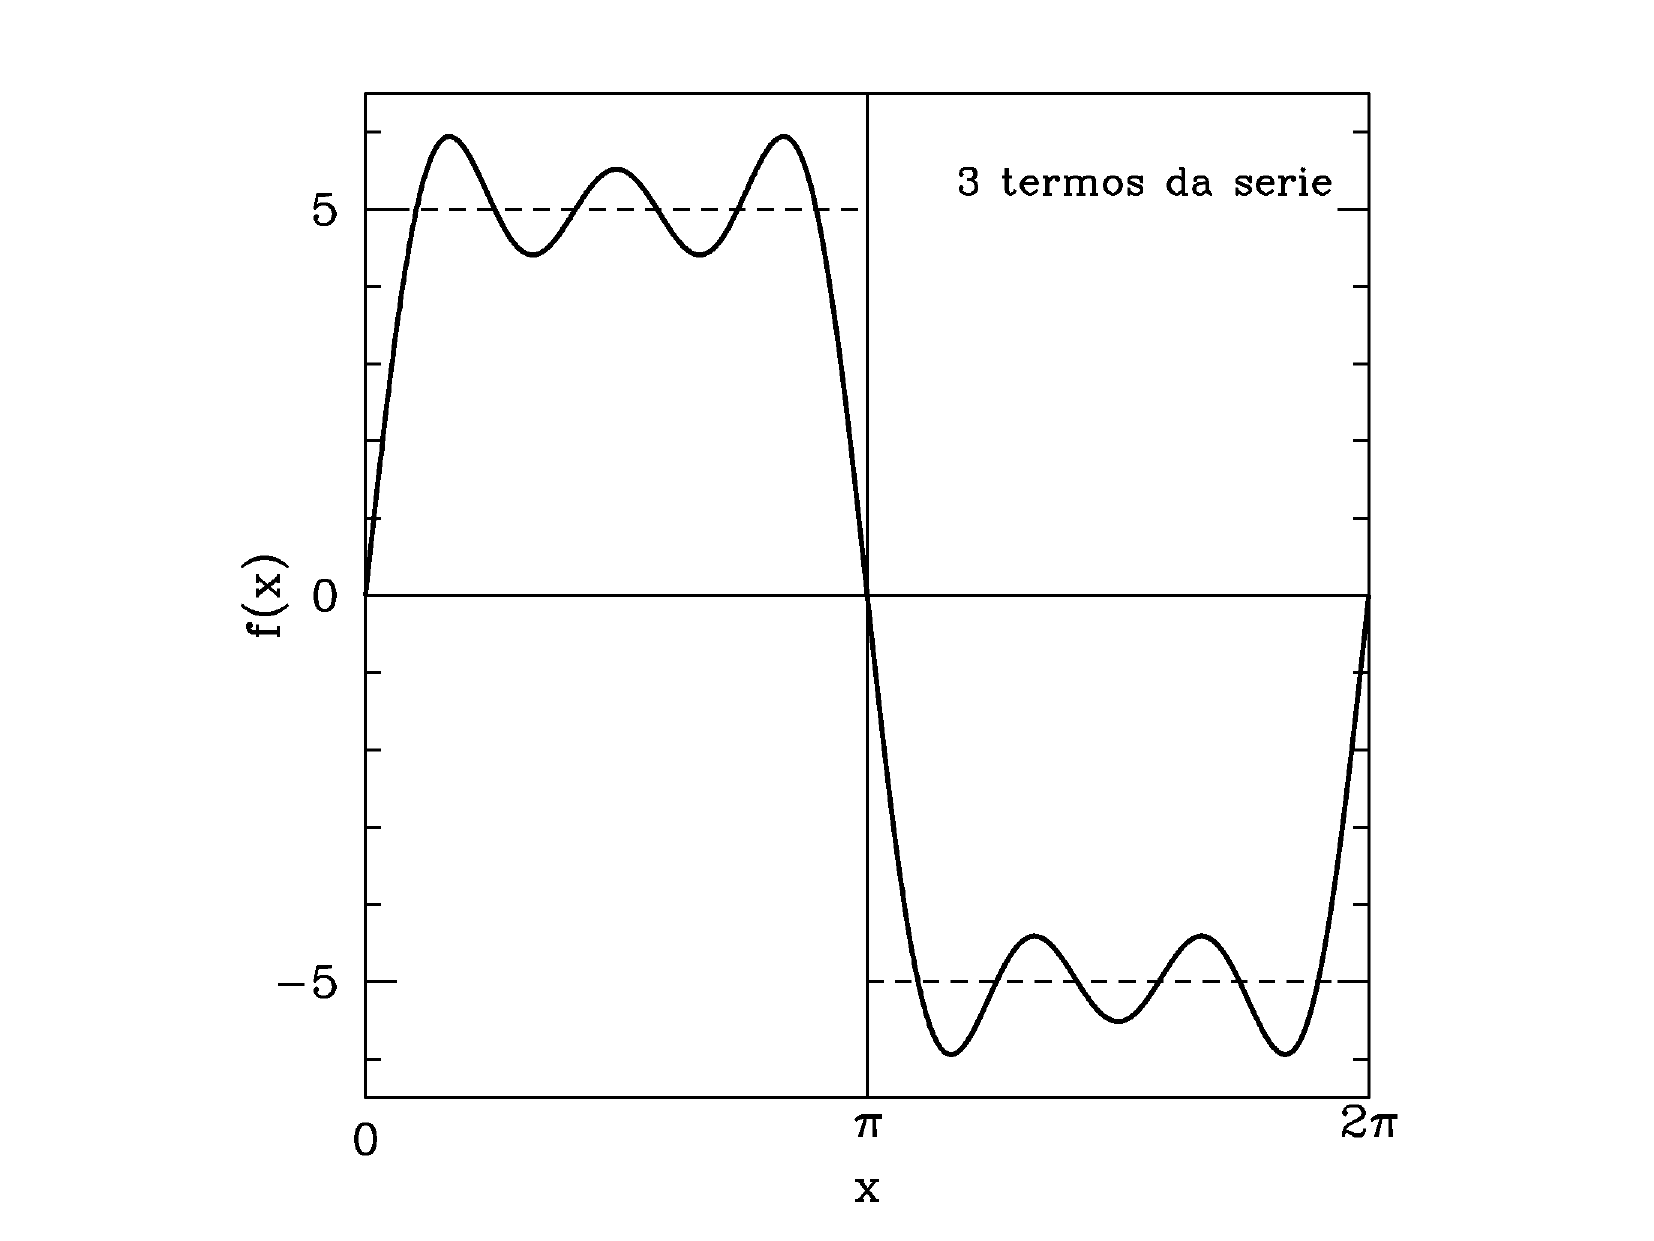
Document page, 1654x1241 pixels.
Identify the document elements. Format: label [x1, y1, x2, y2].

picture [235, 28, 1431, 1225]
